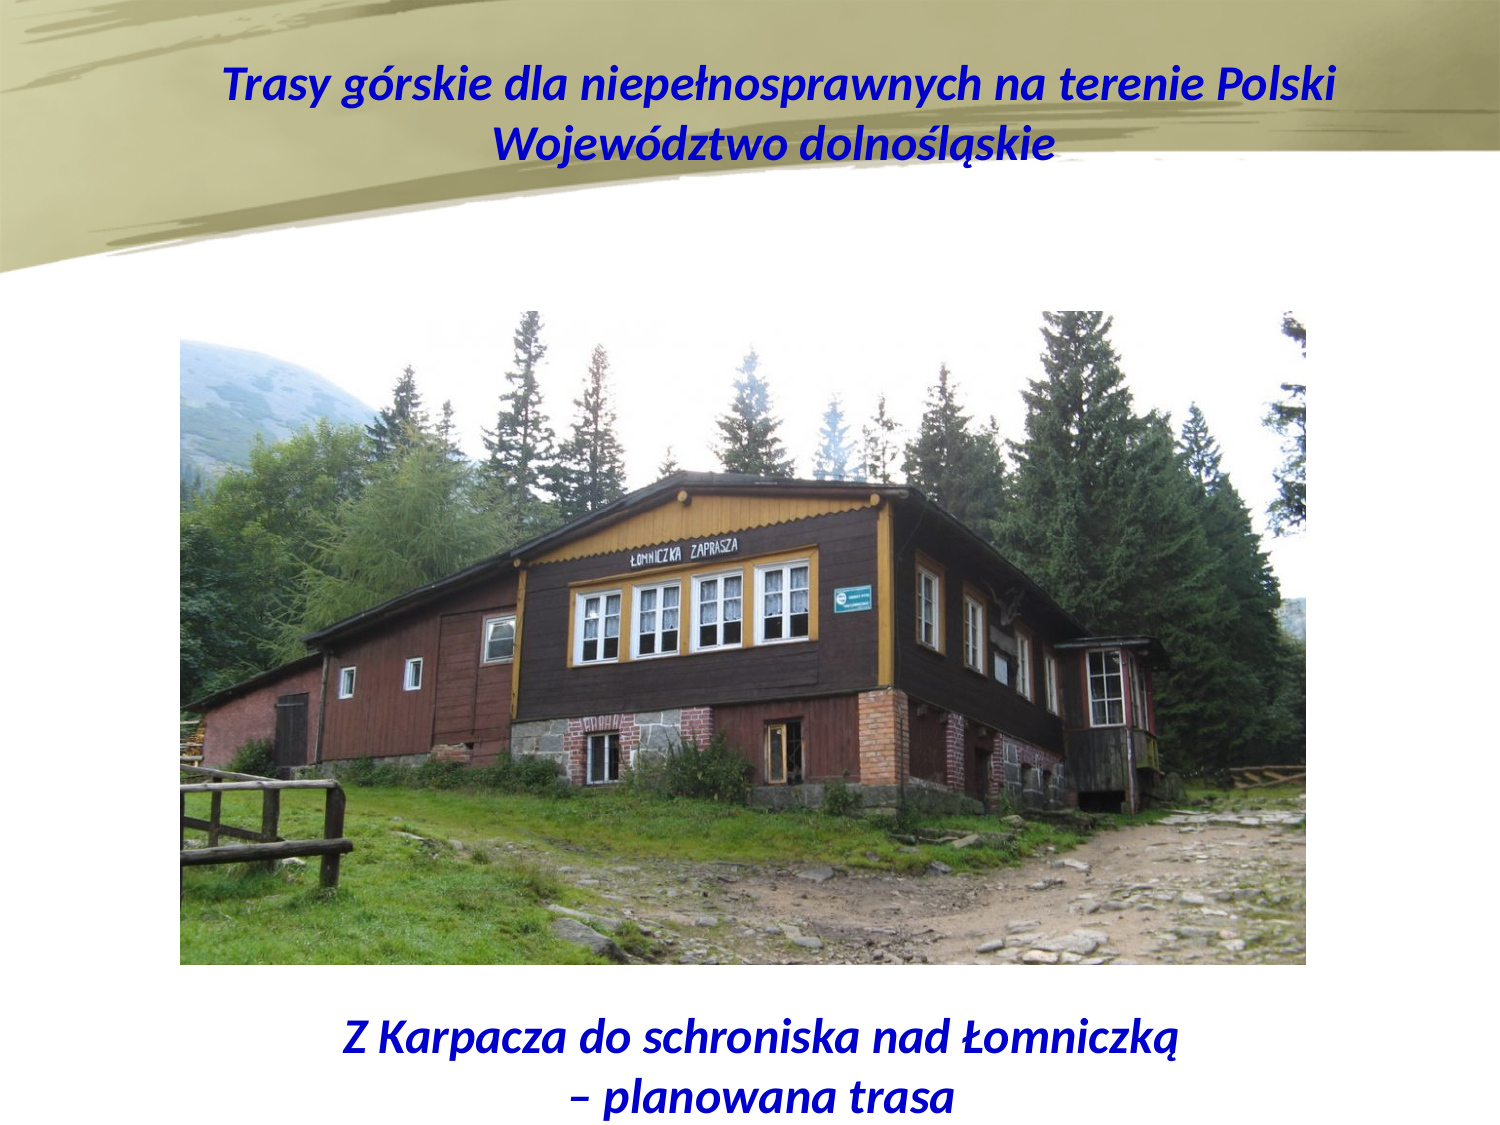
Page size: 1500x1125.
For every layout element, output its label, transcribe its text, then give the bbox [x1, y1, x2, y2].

picture [0, 0, 1500, 275]
text_box Trasy górskie dla niepełnosprawnych na terenie Polski Województwo dolnośląskie [194, 42, 1365, 209]
text_box Z Karpacza do schroniska nad Łomniczką – planowana trasa [183, 992, 1353, 1125]
picture [180, 311, 1306, 965]
